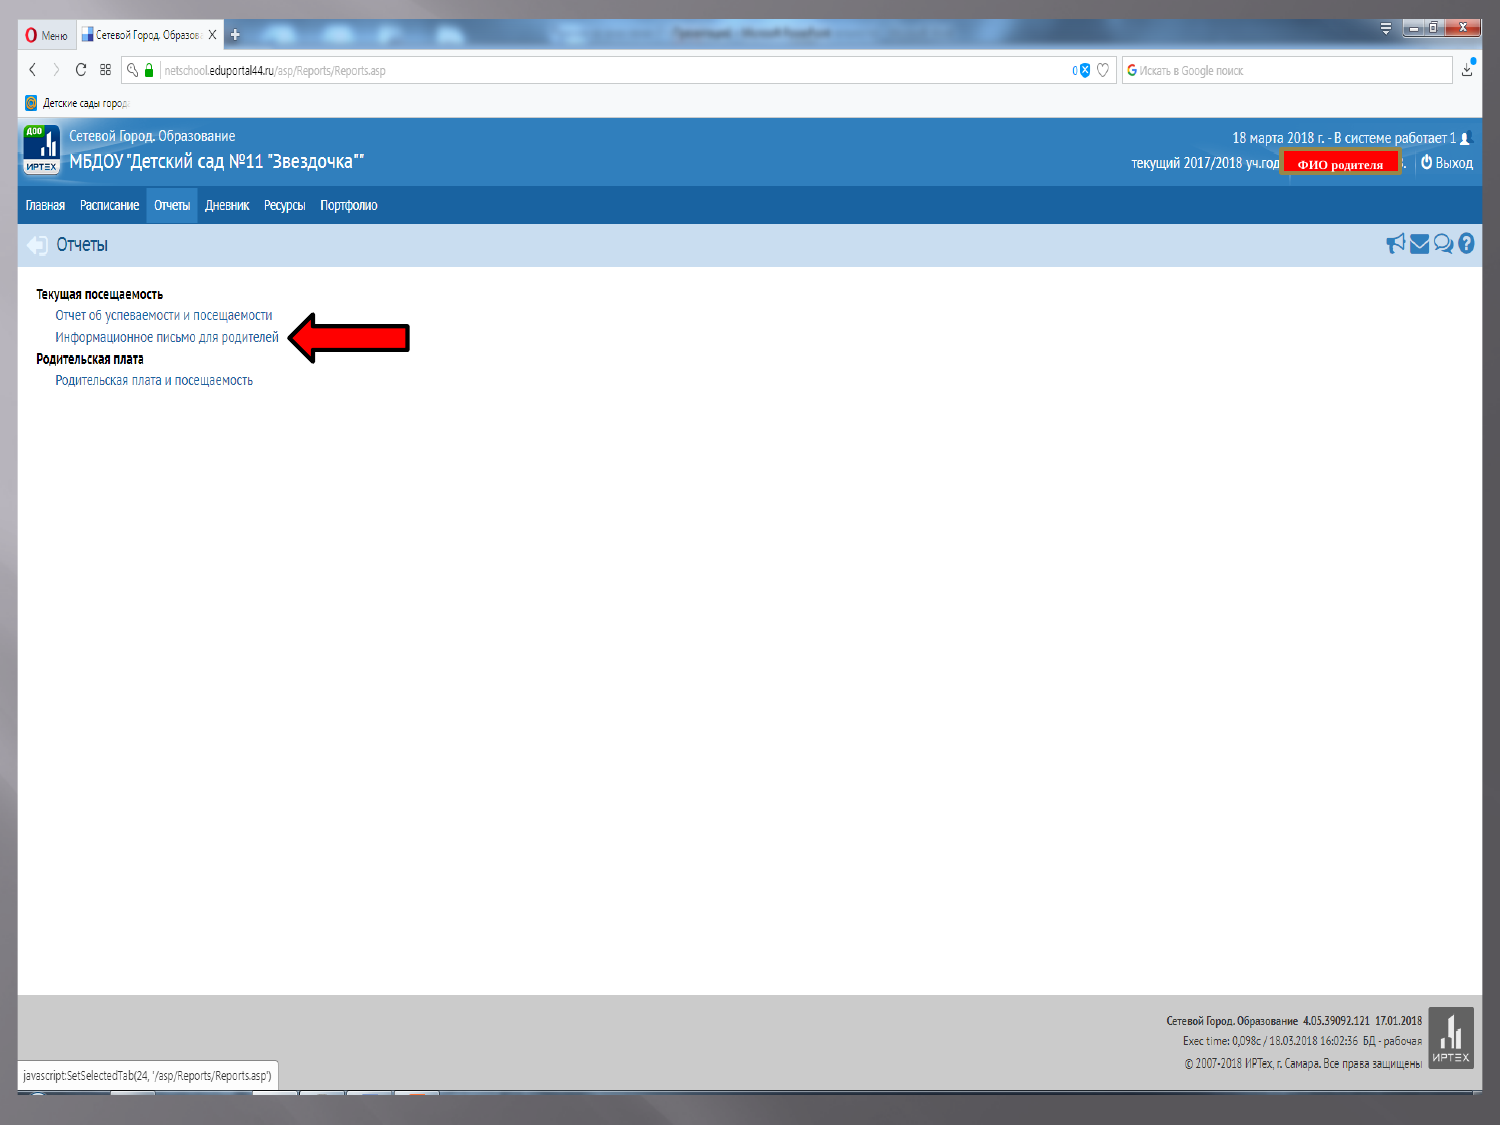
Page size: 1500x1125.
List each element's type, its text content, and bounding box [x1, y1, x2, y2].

picture [17, 19, 1483, 1095]
text_box ФИО родителя [1282, 149, 1400, 173]
text_box [289, 314, 408, 362]
